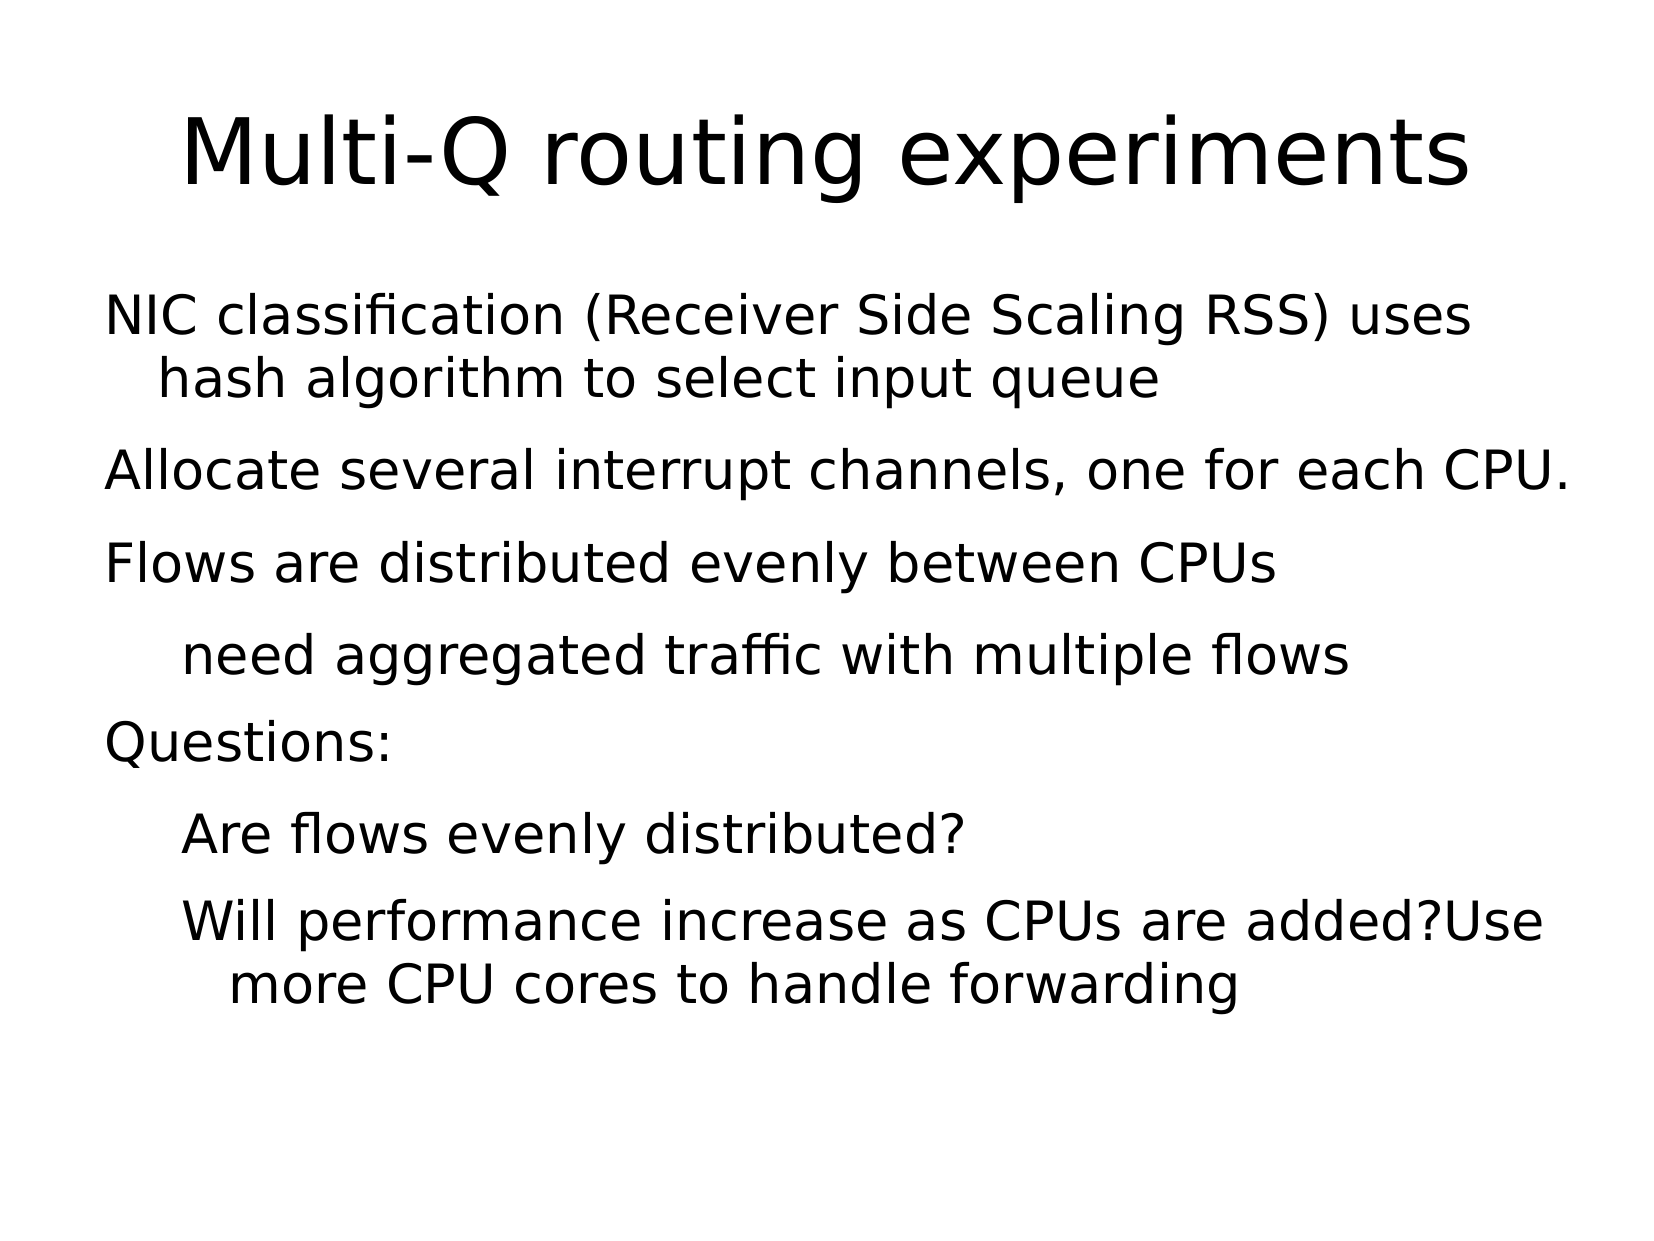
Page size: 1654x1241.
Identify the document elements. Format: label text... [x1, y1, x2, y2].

list NIC classification (Receiver Side Scaling RSS) uses hash algorithm to select input queue Allocate several interrupt channels, one for each CPU. Flows are distributed evenly between CPUs need aggregated traffic with multiple flows Questions: Are flows evenly distributed? Will performance increase as CPUs are added?Use more CPU cores to handle forwarding [86, 283, 1576, 1088]
title Multi-Q routing experiments [82, 56, 1571, 250]
